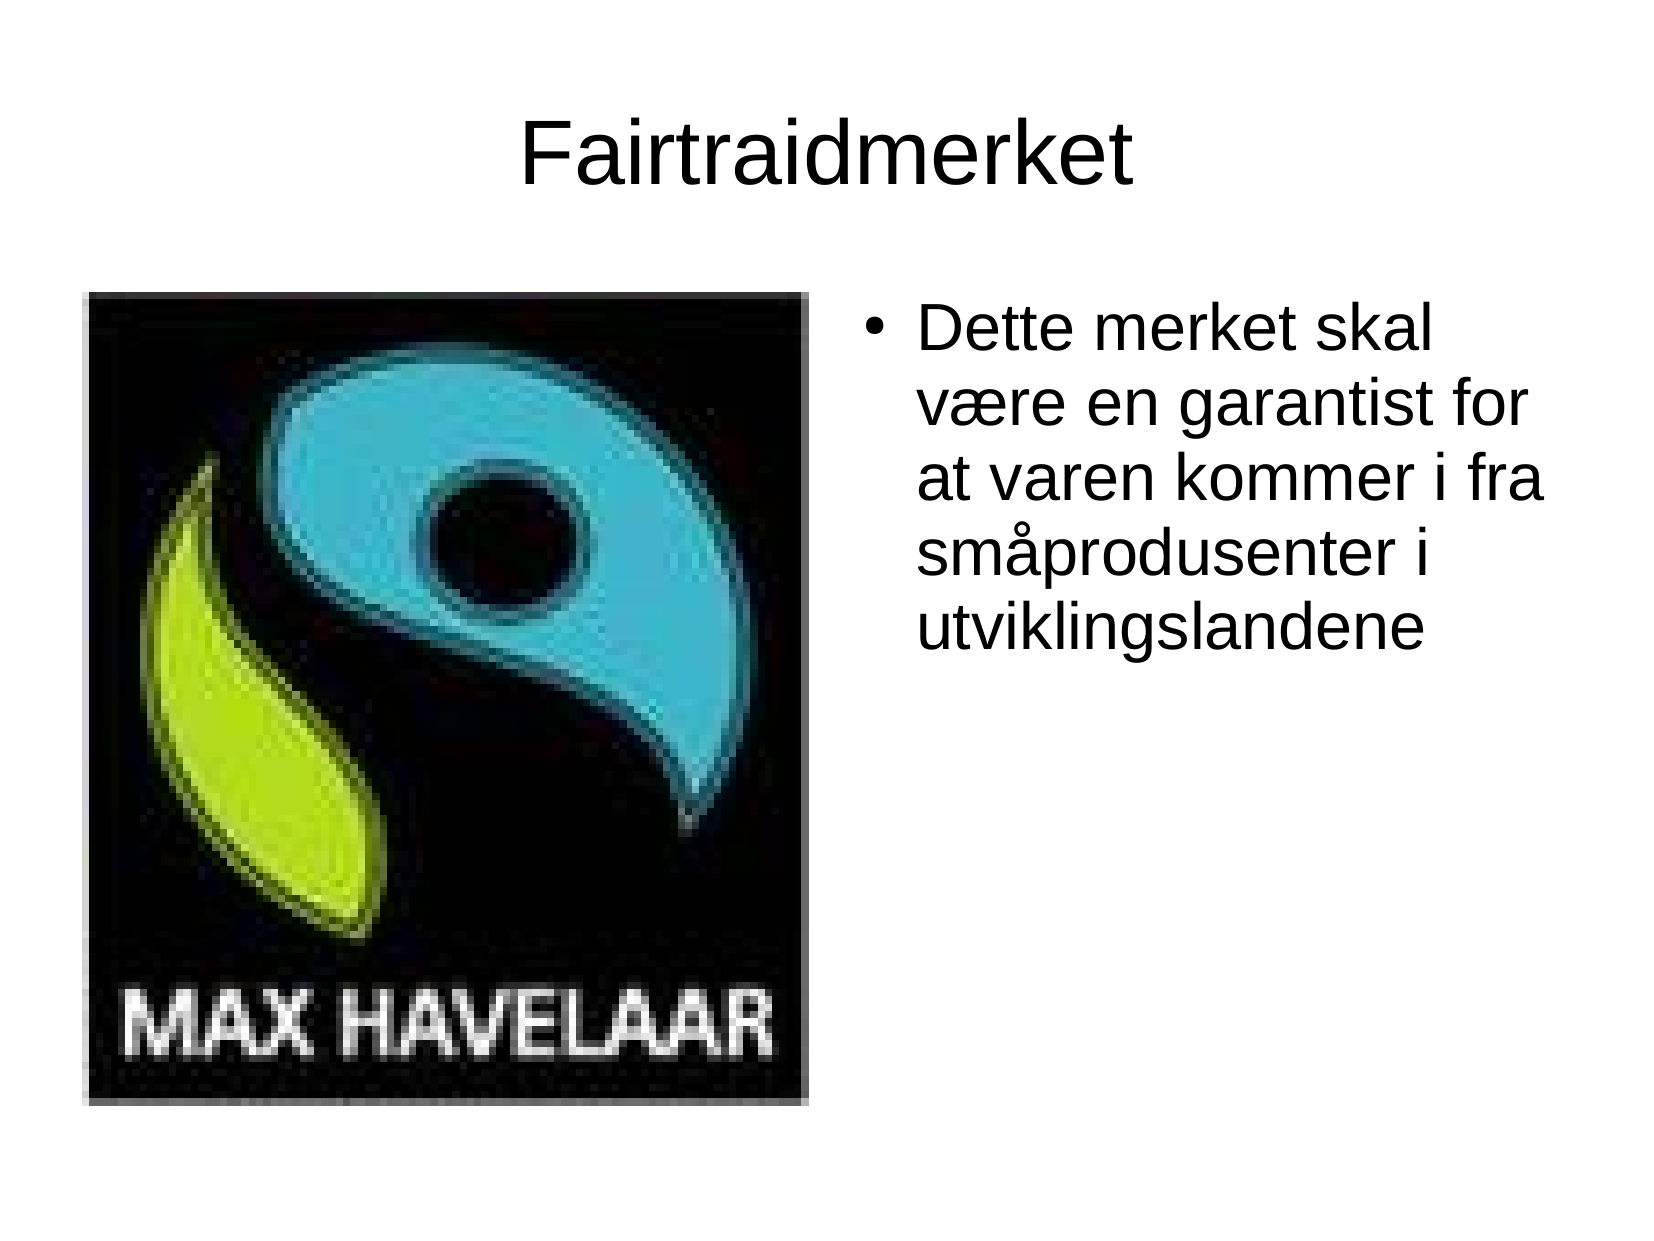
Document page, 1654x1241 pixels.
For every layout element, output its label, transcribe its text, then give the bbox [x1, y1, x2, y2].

list Dette merket skal være en garantist for at varen kommer i fra småprodusenter i utviklingslandene [845, 290, 1572, 1094]
title Fairtraidmerket [82, 56, 1571, 250]
picture [82, 292, 809, 1106]
